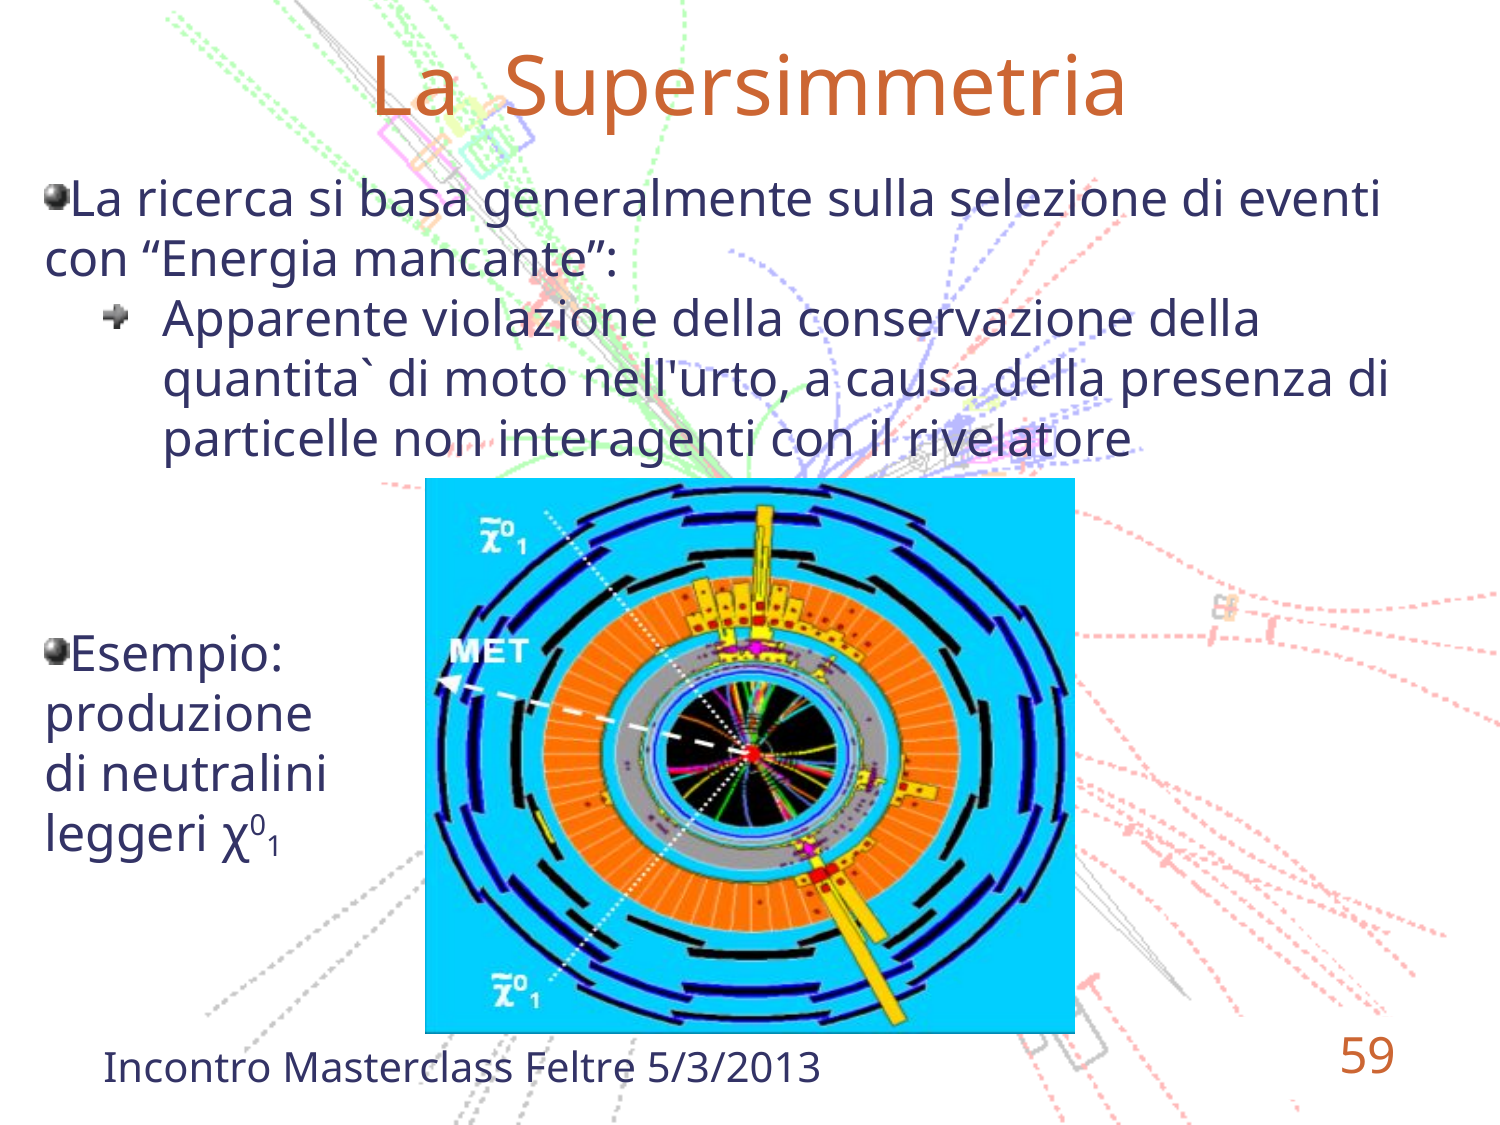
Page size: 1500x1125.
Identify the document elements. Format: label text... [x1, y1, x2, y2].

title La Supersimmetria [37, 19, 1463, 148]
text_box La ricerca si basa generalmente sulla selezione di eventi con “Energia mancante”: Apparente violazione della conservazione della quantita` di moto nell'urto, a causa della presenza di particelle non interagenti con il rivelatore [29, 159, 1477, 475]
picture [0, 0, 1500, 1125]
text_box Esempio: produzione di neutralini leggeri χ01 [29, 614, 384, 886]
